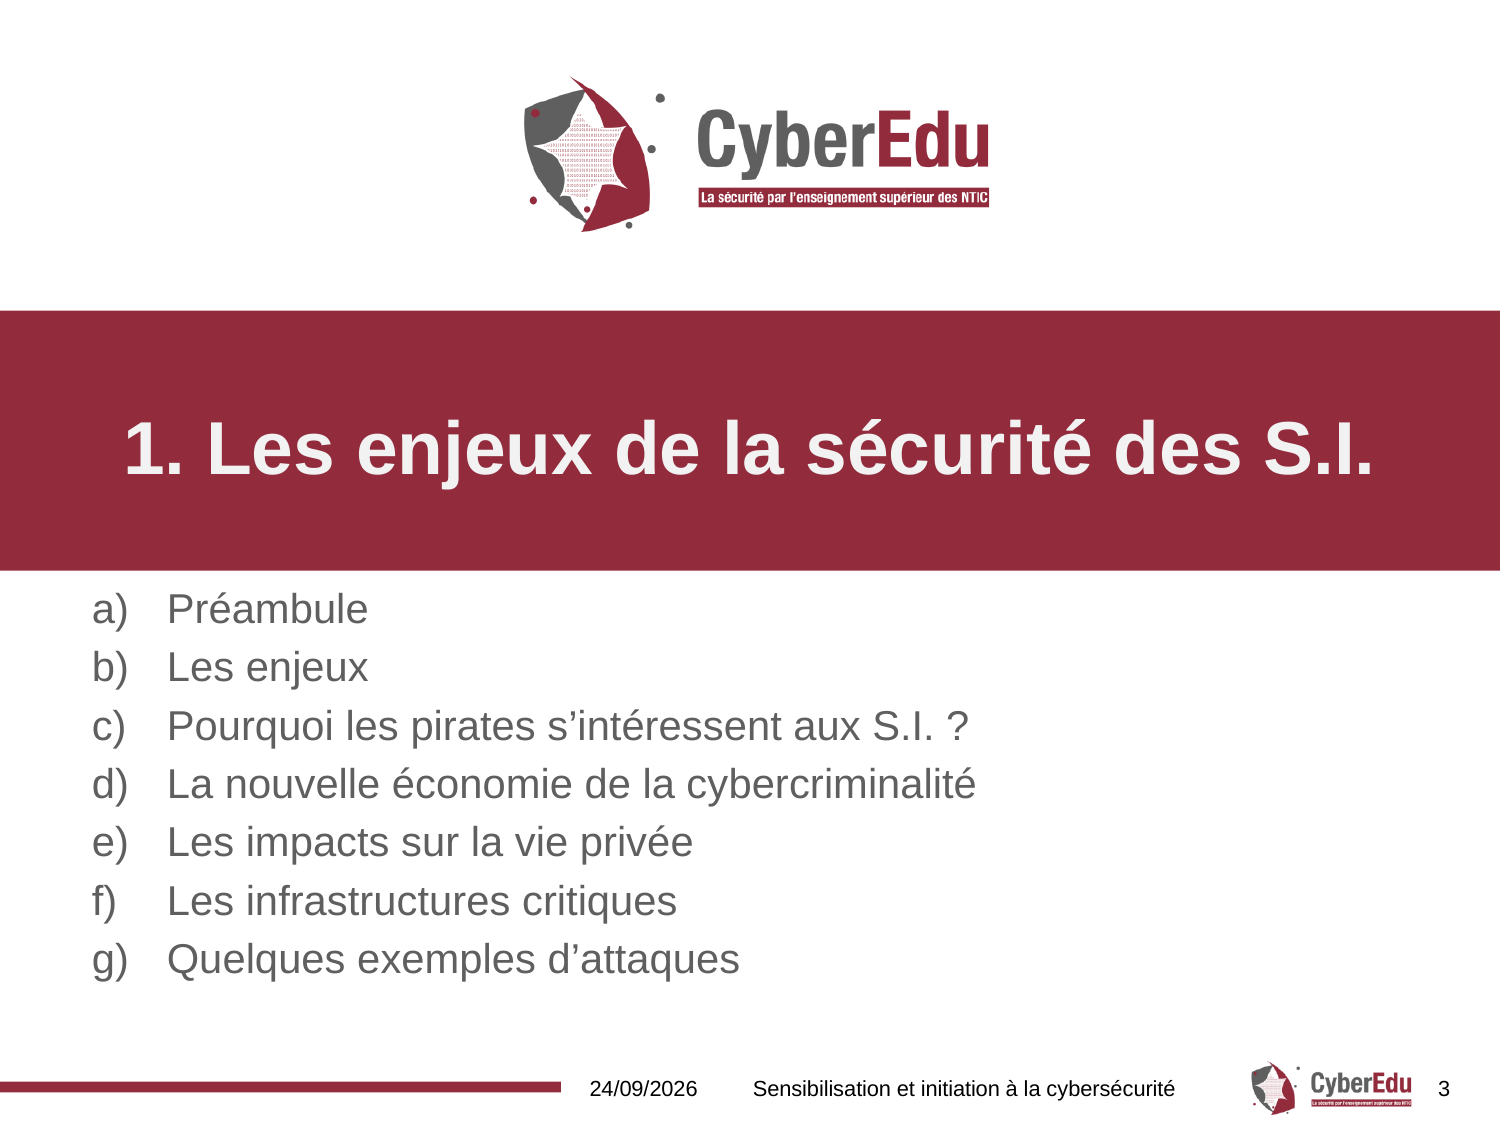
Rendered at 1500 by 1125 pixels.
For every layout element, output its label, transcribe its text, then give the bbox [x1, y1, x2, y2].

title 1. Les enjeux de la sécurité des S.I. [75, 338, 1425, 551]
slide_number <numéro> [1423, 1057, 1495, 1118]
picture [509, 75, 991, 232]
footer Sensibilisation et initiation à la cybersécurité [738, 1083, 1236, 1118]
picture [1246, 1083, 1412, 1115]
list Préambule Les enjeux Pourquoi les pirates s’intéressent aux S.I. ? La nouvelle économie de la cybercriminalité Les impacts sur la vie privée Les infrastructures critiques Quelques exemples d’attaques [76, 574, 1424, 1083]
slide_number 15/11/2020 [561, 1083, 727, 1118]
